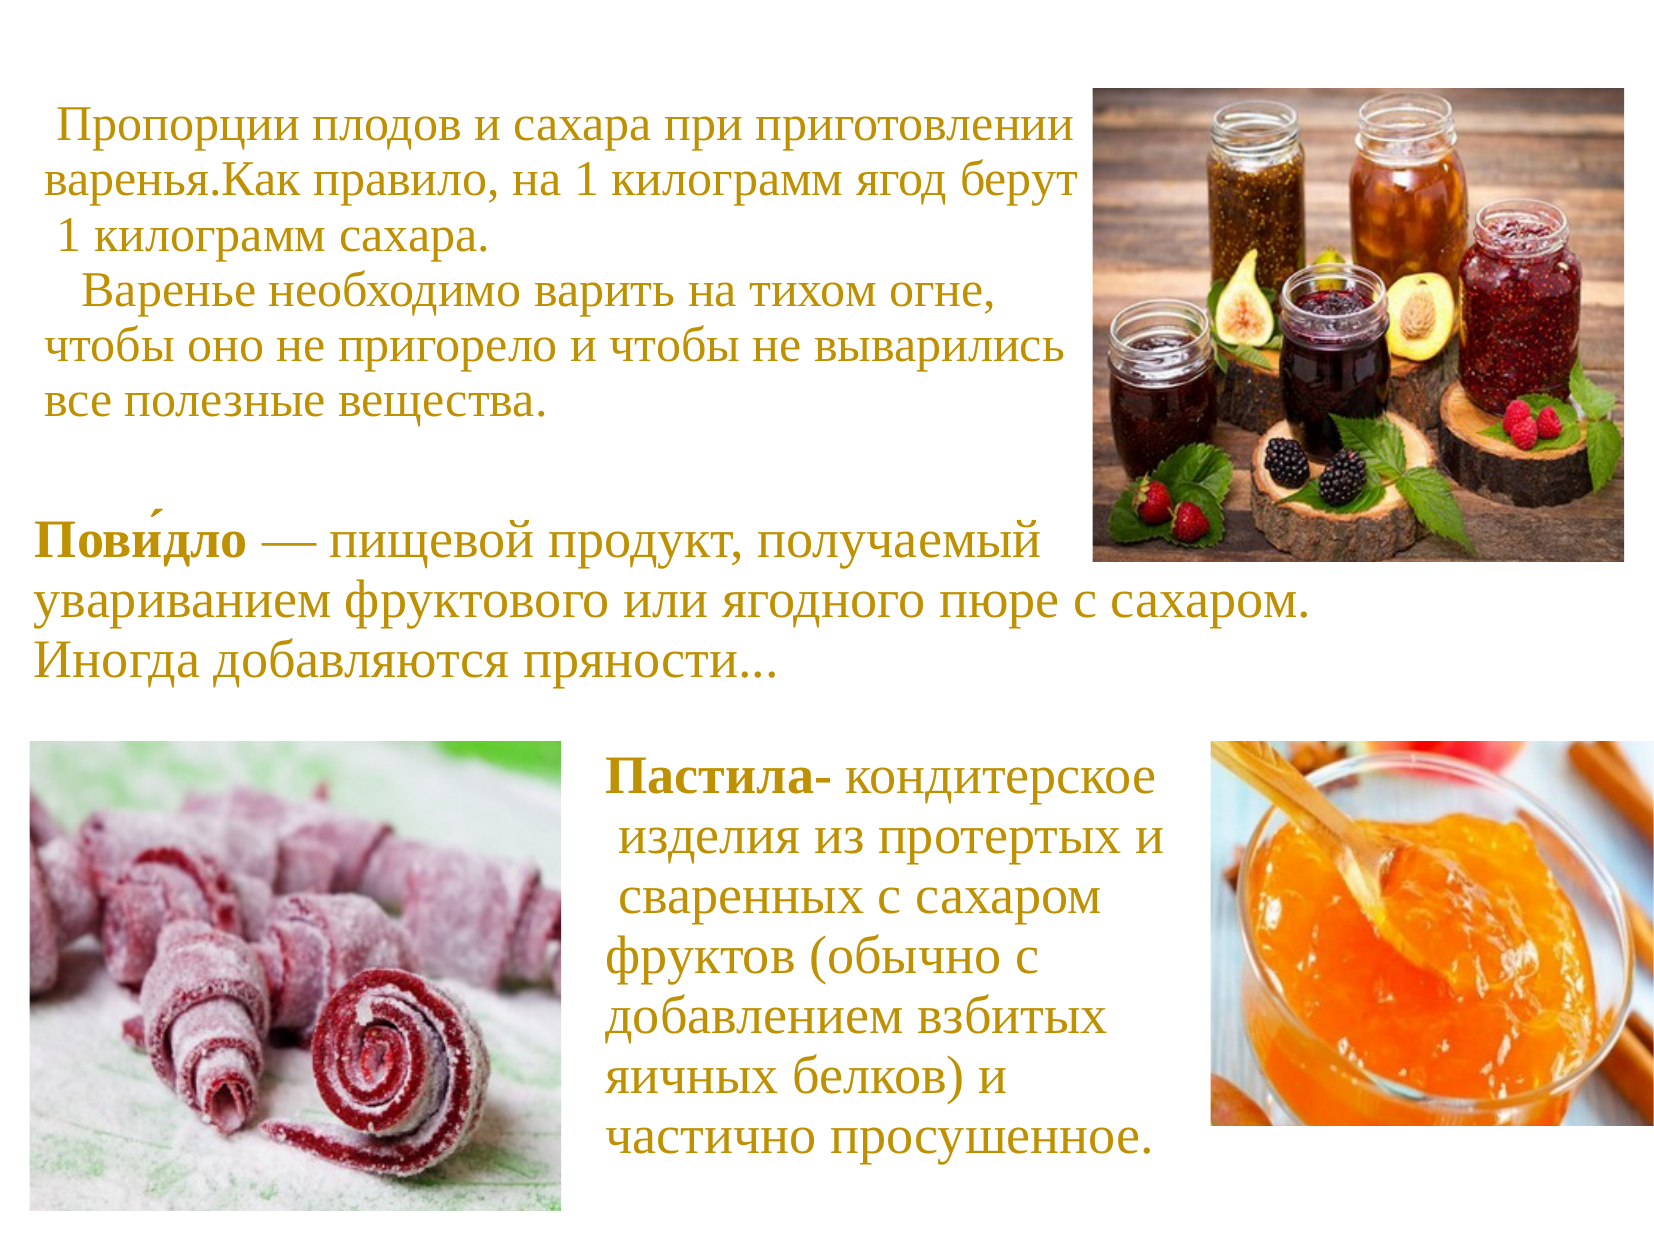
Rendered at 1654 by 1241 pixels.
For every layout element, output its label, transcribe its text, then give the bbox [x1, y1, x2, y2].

picture [29, 741, 562, 1211]
text_box Пропорции плодов и сахара при приготовлении варенья.Как правило, на 1 килограмм ягод берут 1 килограмм сахара. Варенье необходимо варить на тихом огне, чтобы оно не пригорело и чтобы не выварились все полезные вещества. [29, 88, 1589, 442]
picture [1092, 88, 1625, 501]
text_box Пастила- кондитерское изделия из протертых и сваренных с сахаром фруктов (обычно с добавлением взбитых яичных белков) и частично просушенное. [590, 738, 1182, 1211]
picture [1210, 741, 1654, 1126]
text_box Пови́дло — пищевой продукт, получаемый увариванием фруктового или ягодного пюре с сахаром. Иногда добавляются пряности... [0, 501, 1654, 709]
